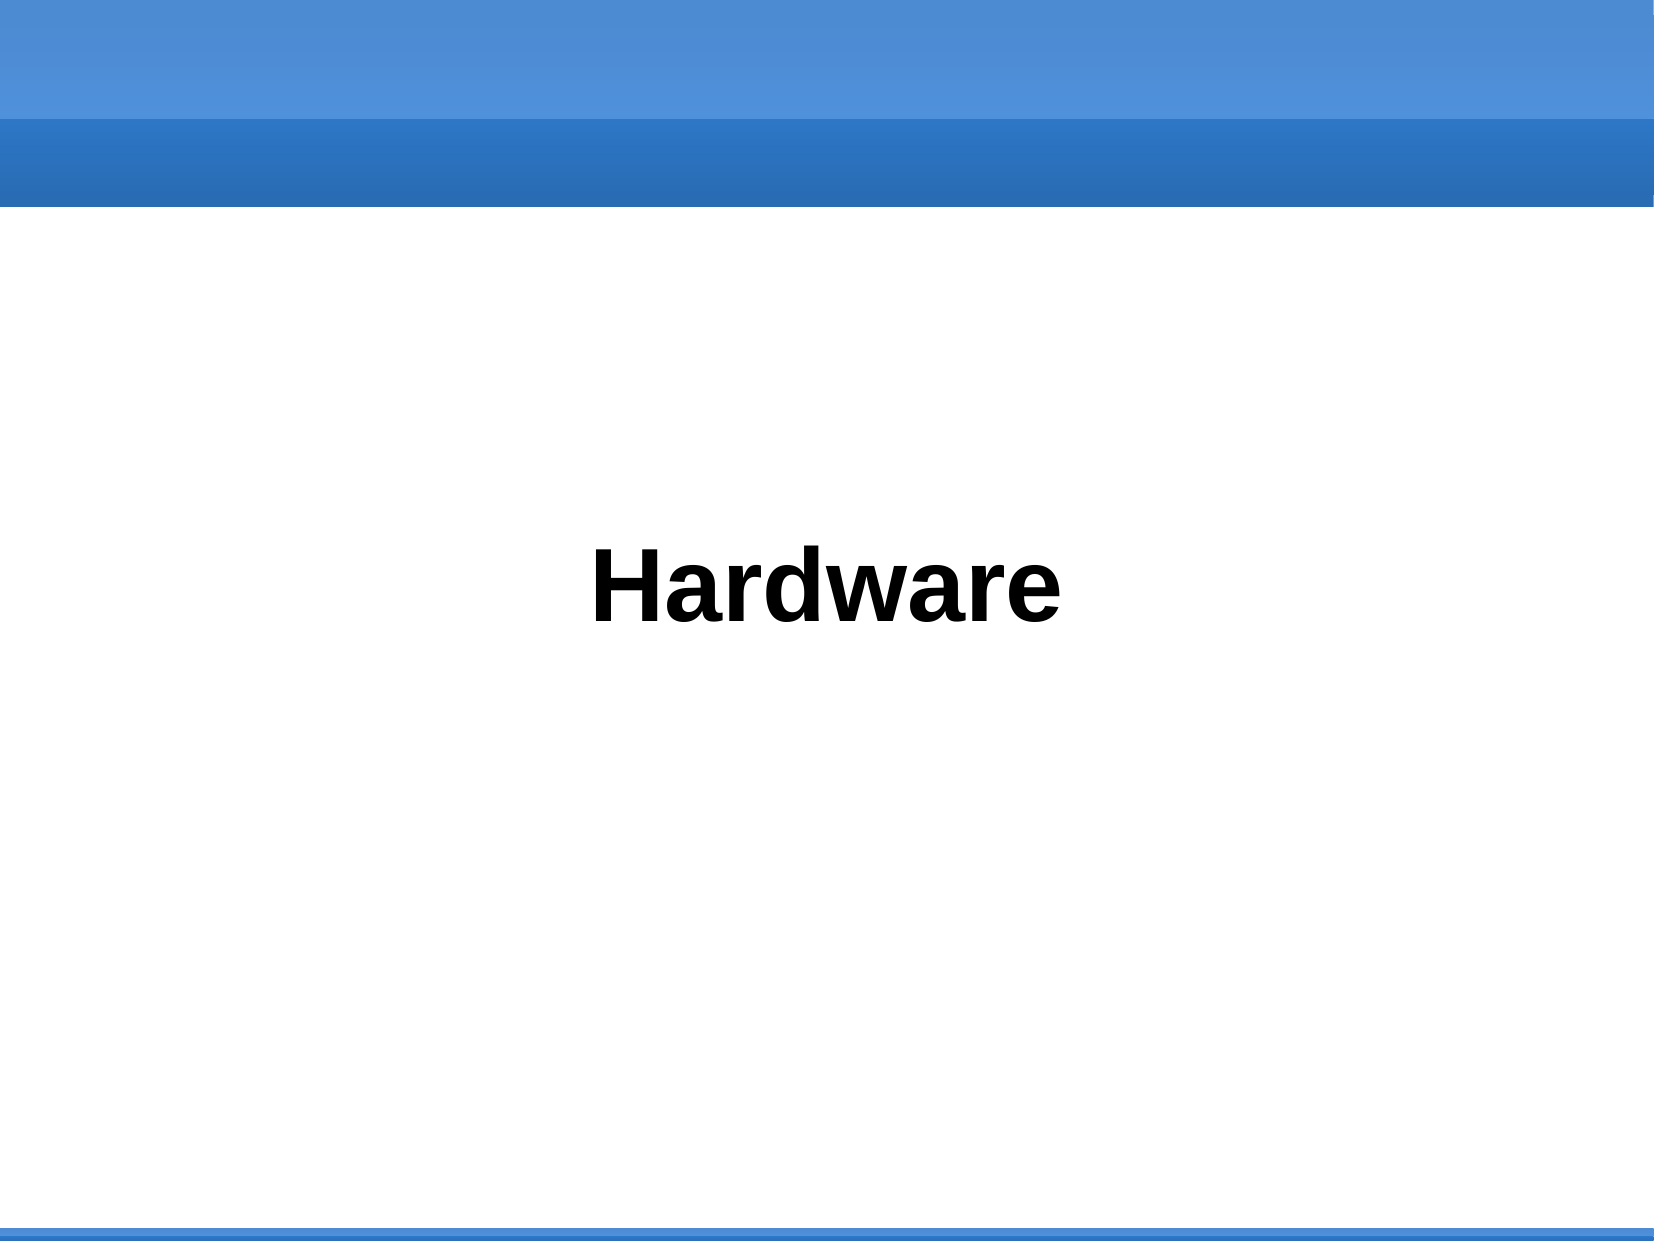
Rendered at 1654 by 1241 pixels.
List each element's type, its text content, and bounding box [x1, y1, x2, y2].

title Hardware [32, 475, 1622, 713]
